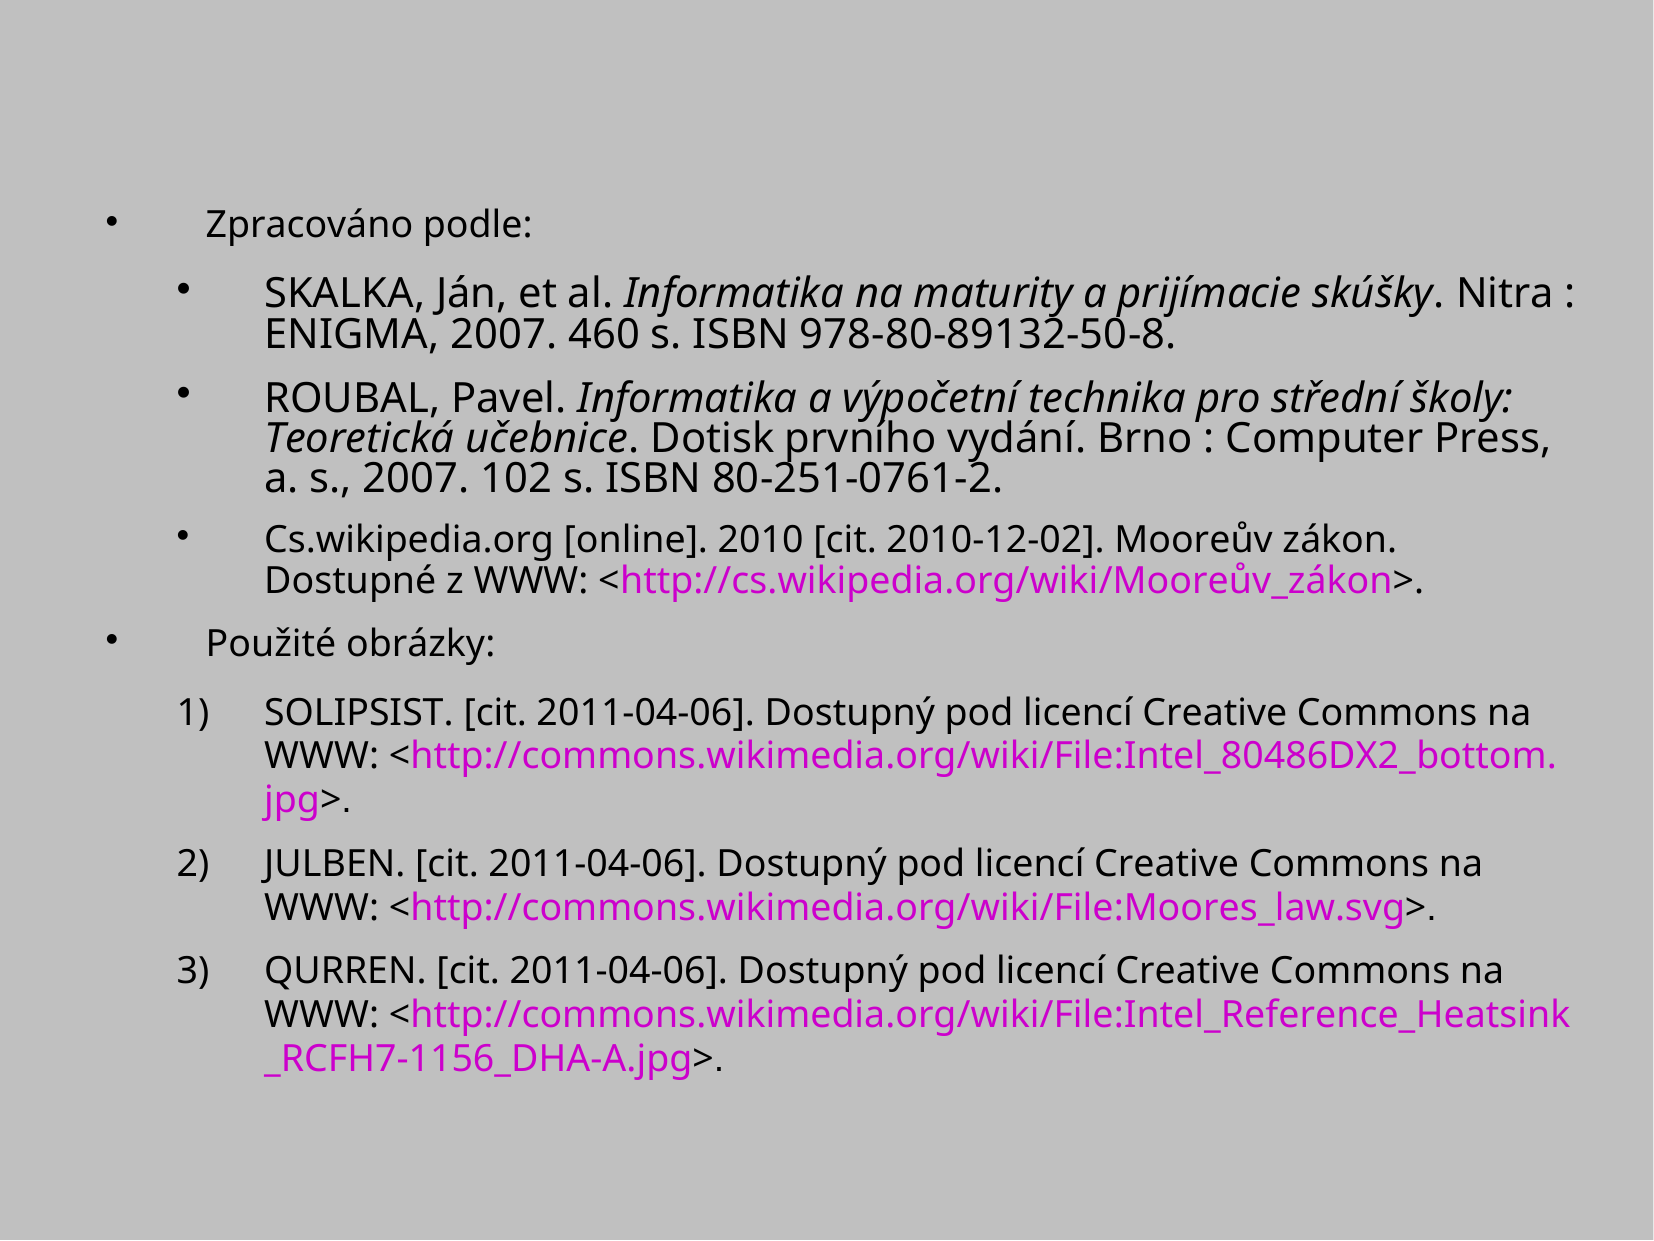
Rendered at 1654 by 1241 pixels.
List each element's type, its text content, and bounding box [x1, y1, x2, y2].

list Zpracováno podle: SKALKA, Ján, et al. Informatika na maturity a prijímacie skúšky. Nitra : ENIGMA, 2007. 460 s. ISBN 978-80-89132-50-8. ROUBAL, Pavel. Informatika a výpočetní technika pro střední školy: Teoretická učebnice. Dotisk prvního vydání. Brno : Computer Press, a. s., 2007. 102 s. ISBN 80-251-0761-2. Cs.wikipedia.org [online]. 2010 [cit. 2010-12-02]. Mooreův zákon. Dostupné z WWW: <http://cs.wikipedia.org/wiki/Mooreův_zákon>. Použité obrázky: SOLIPSIST. [cit. 2011-04-06]. Dostupný pod licencí Creative Commons na WWW: <http://commons.wikimedia.org/wiki/File:Intel_80486DX2_bottom.jpg>. JULBEN. [cit. 2011-04-06]. Dostupný pod licencí Creative Commons na WWW: <http://commons.wikimedia.org/wiki/File:Moores_law.svg>. QURREN. [cit. 2011-04-06]. Dostupný pod licencí Creative Commons na WWW: <http://commons.wikimedia.org/wiki/File:Intel_Reference_Heatsink_RCFH7-1156_DHA-A.jpg>. [88, 206, 1577, 1109]
